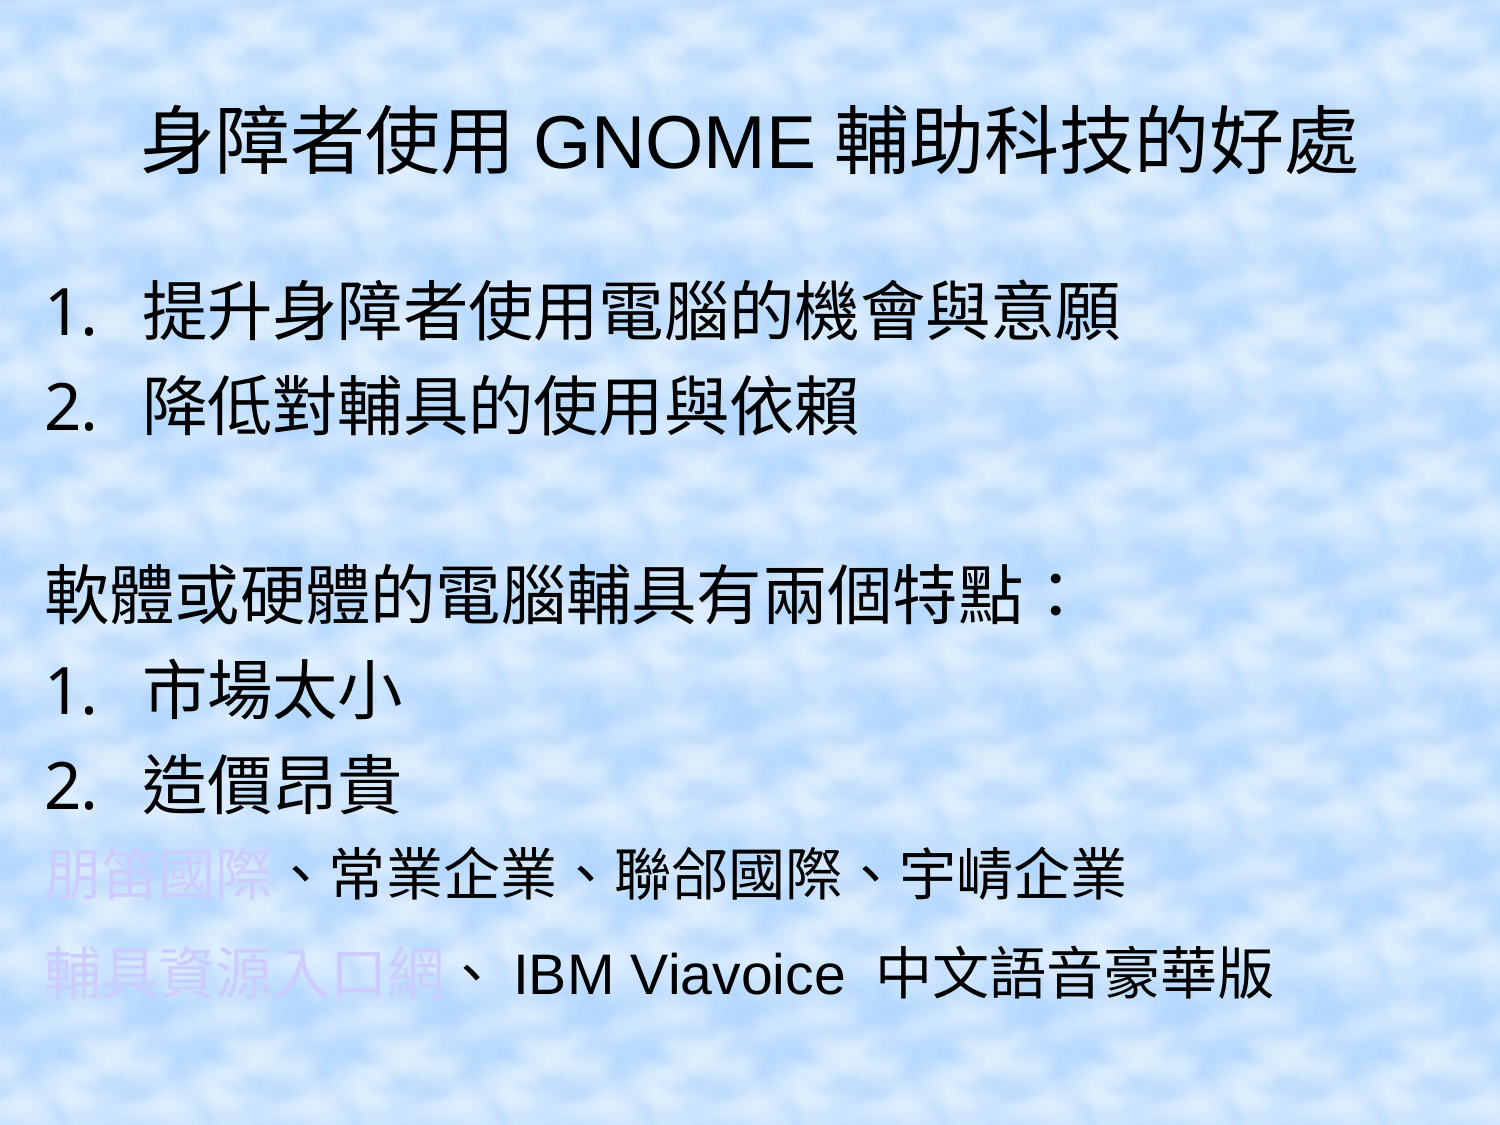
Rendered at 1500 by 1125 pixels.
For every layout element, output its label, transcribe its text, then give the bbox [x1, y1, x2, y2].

title 身障者使用GNOME輔助科技的好處 [75, 20, 1426, 257]
picture [0, 0, 1500, 1125]
list 提升身障者使用電腦的機會與意願 降低對輔具的使用與依賴 軟體或硬體的電腦輔具有兩個特點： 市場太小 造價昂貴 朋笛國際、常業企業、聯郃國際、宇崝企業 輔具資源入口網、IBM Viavoice 中文語音豪華版 [29, 262, 1459, 1035]
